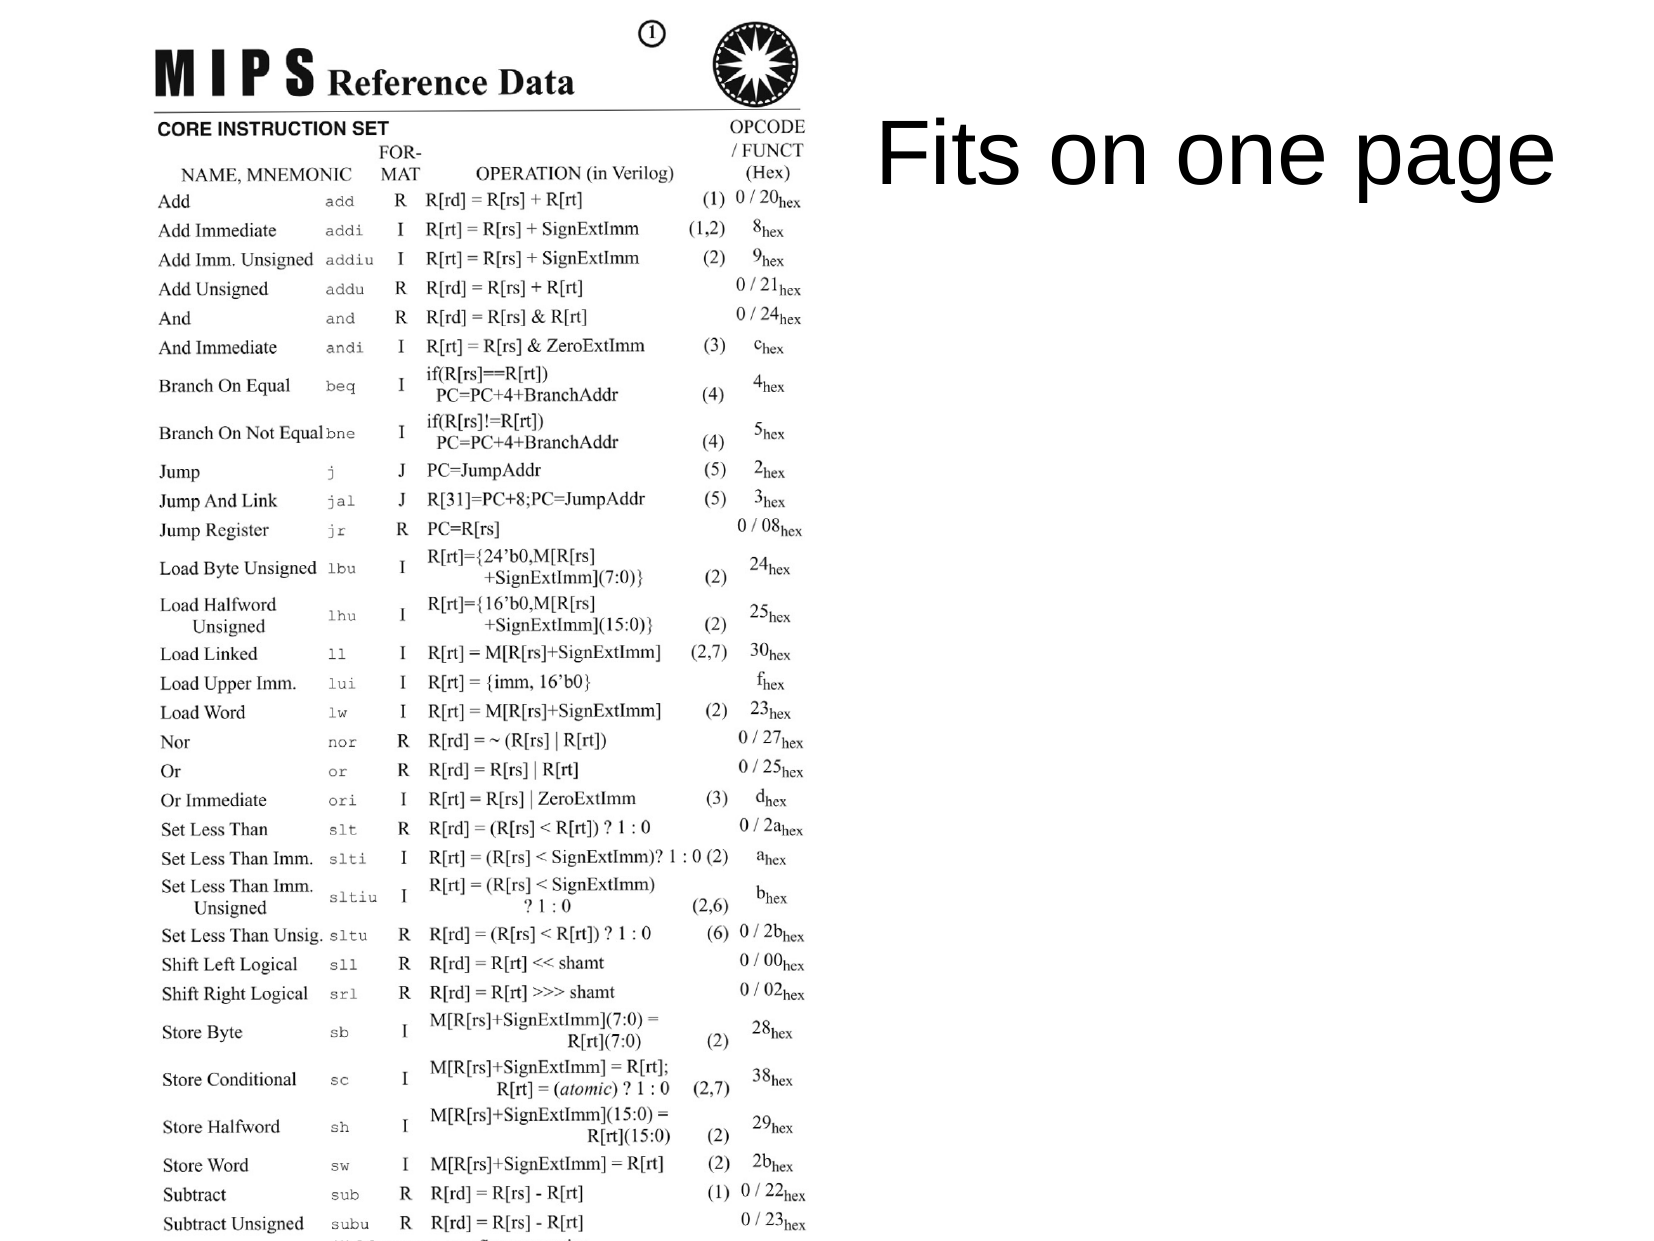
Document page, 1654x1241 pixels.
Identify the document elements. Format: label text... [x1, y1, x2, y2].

picture [137, 0, 826, 1241]
title Fits on one page [862, 49, 1571, 257]
